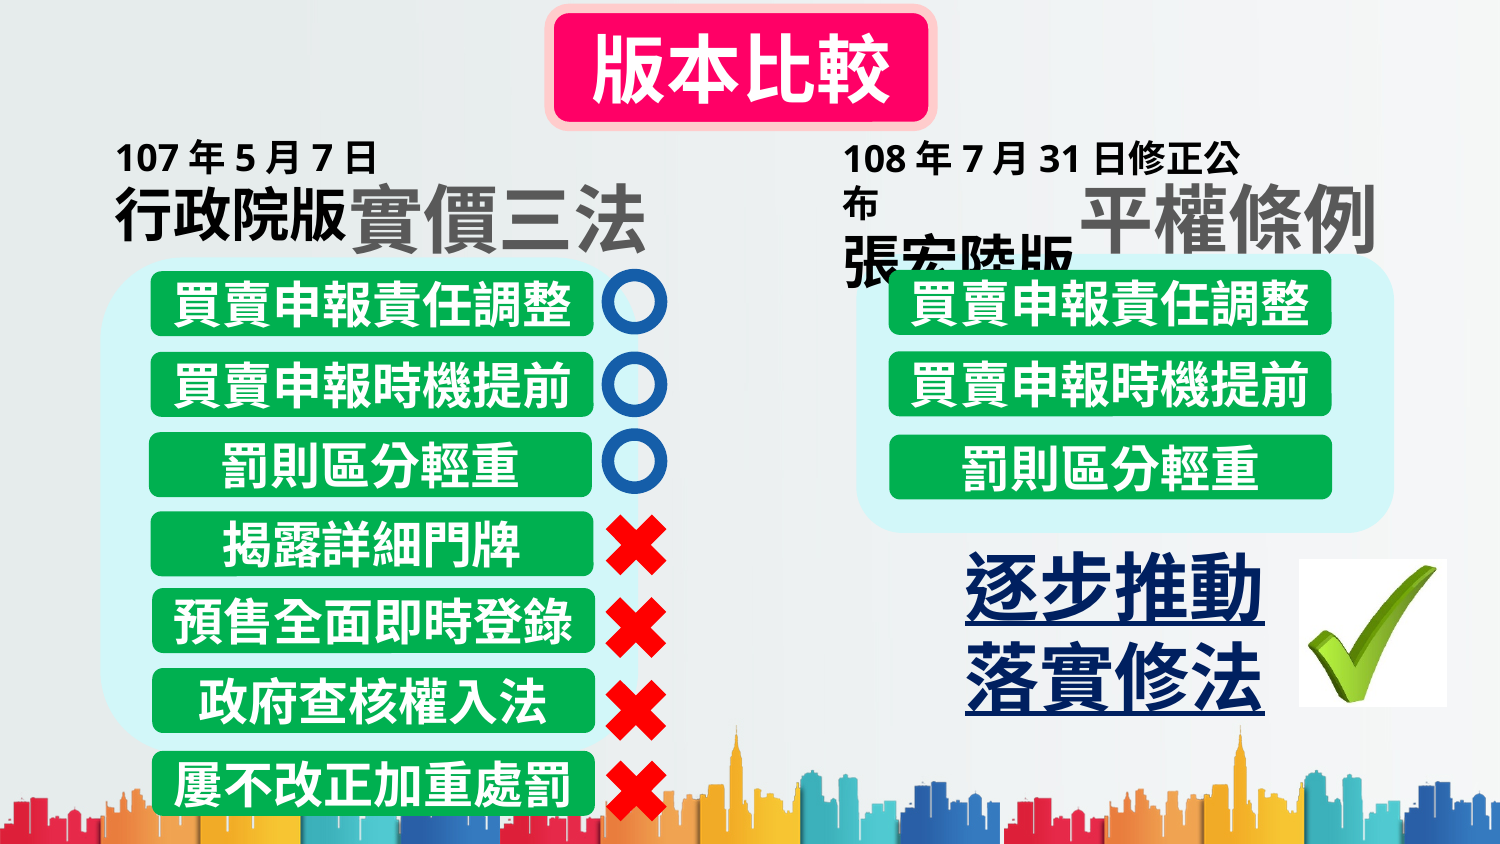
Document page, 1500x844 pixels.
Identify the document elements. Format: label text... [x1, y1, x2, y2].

text_box [100, 257, 667, 751]
text_box 揭露詳細門牌 [150, 511, 594, 577]
text_box 107年5月7日 行政院版 [100, 126, 562, 256]
text_box 實價三法 [333, 164, 837, 270]
text_box [615, 365, 639, 404]
text_box 逐步推動落實修法 [950, 532, 1329, 728]
text_box 政府查核權入法 [152, 668, 596, 733]
text_box 買賣申報時機提前 [150, 351, 594, 417]
text_box 平權條例 [1063, 164, 1451, 270]
text_box 屢不改正加重處罰 [151, 750, 595, 816]
text_box 買賣申報責任調整 [888, 269, 1332, 335]
text_box 買賣申報時機提前 [888, 351, 1332, 417]
text_box [615, 441, 639, 481]
text_box [615, 288, 636, 321]
text_box 版本比較 [549, 8, 934, 127]
picture [0, 0, 1500, 844]
text_box [856, 270, 1395, 533]
text_box 罰則區分輕重 [889, 434, 1333, 500]
text_box [605, 760, 667, 822]
text_box 買賣申報責任調整 [150, 271, 594, 337]
text_box 108年7月31日修正公布 張宏陸版 [827, 127, 1289, 303]
text_box 預售全面即時登錄 [152, 588, 596, 654]
text_box 罰則區分輕重 [148, 432, 592, 498]
